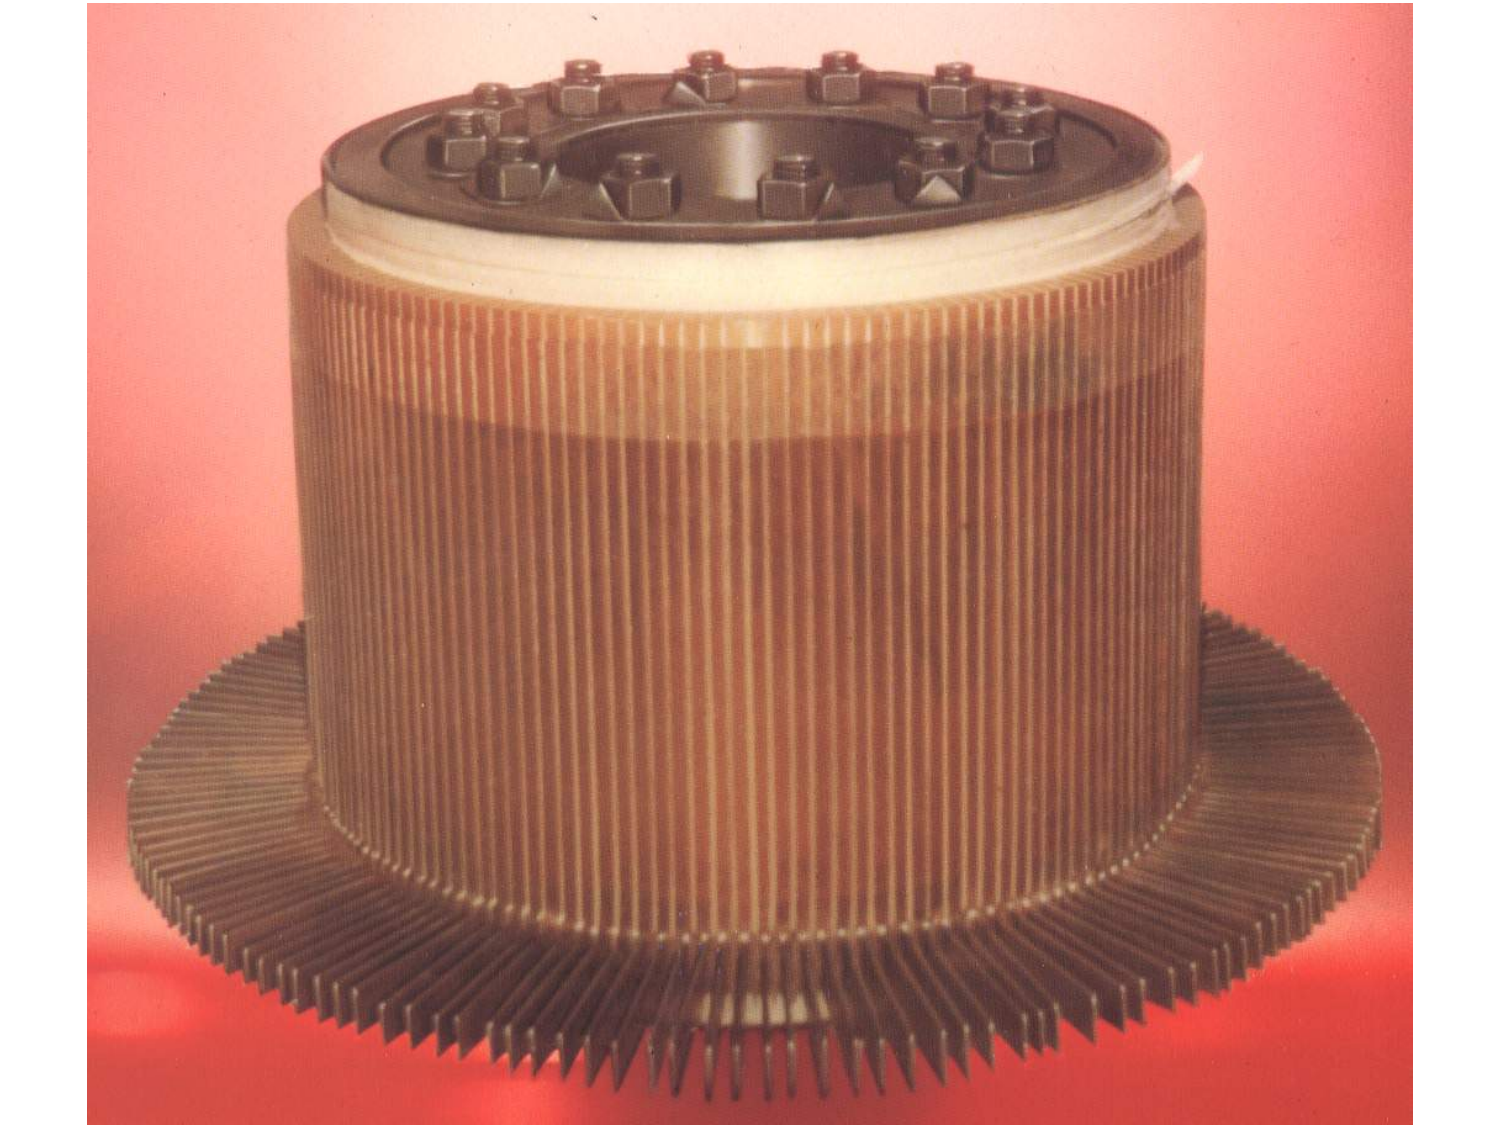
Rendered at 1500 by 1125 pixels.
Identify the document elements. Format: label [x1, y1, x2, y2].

picture [87, 3, 1413, 1125]
